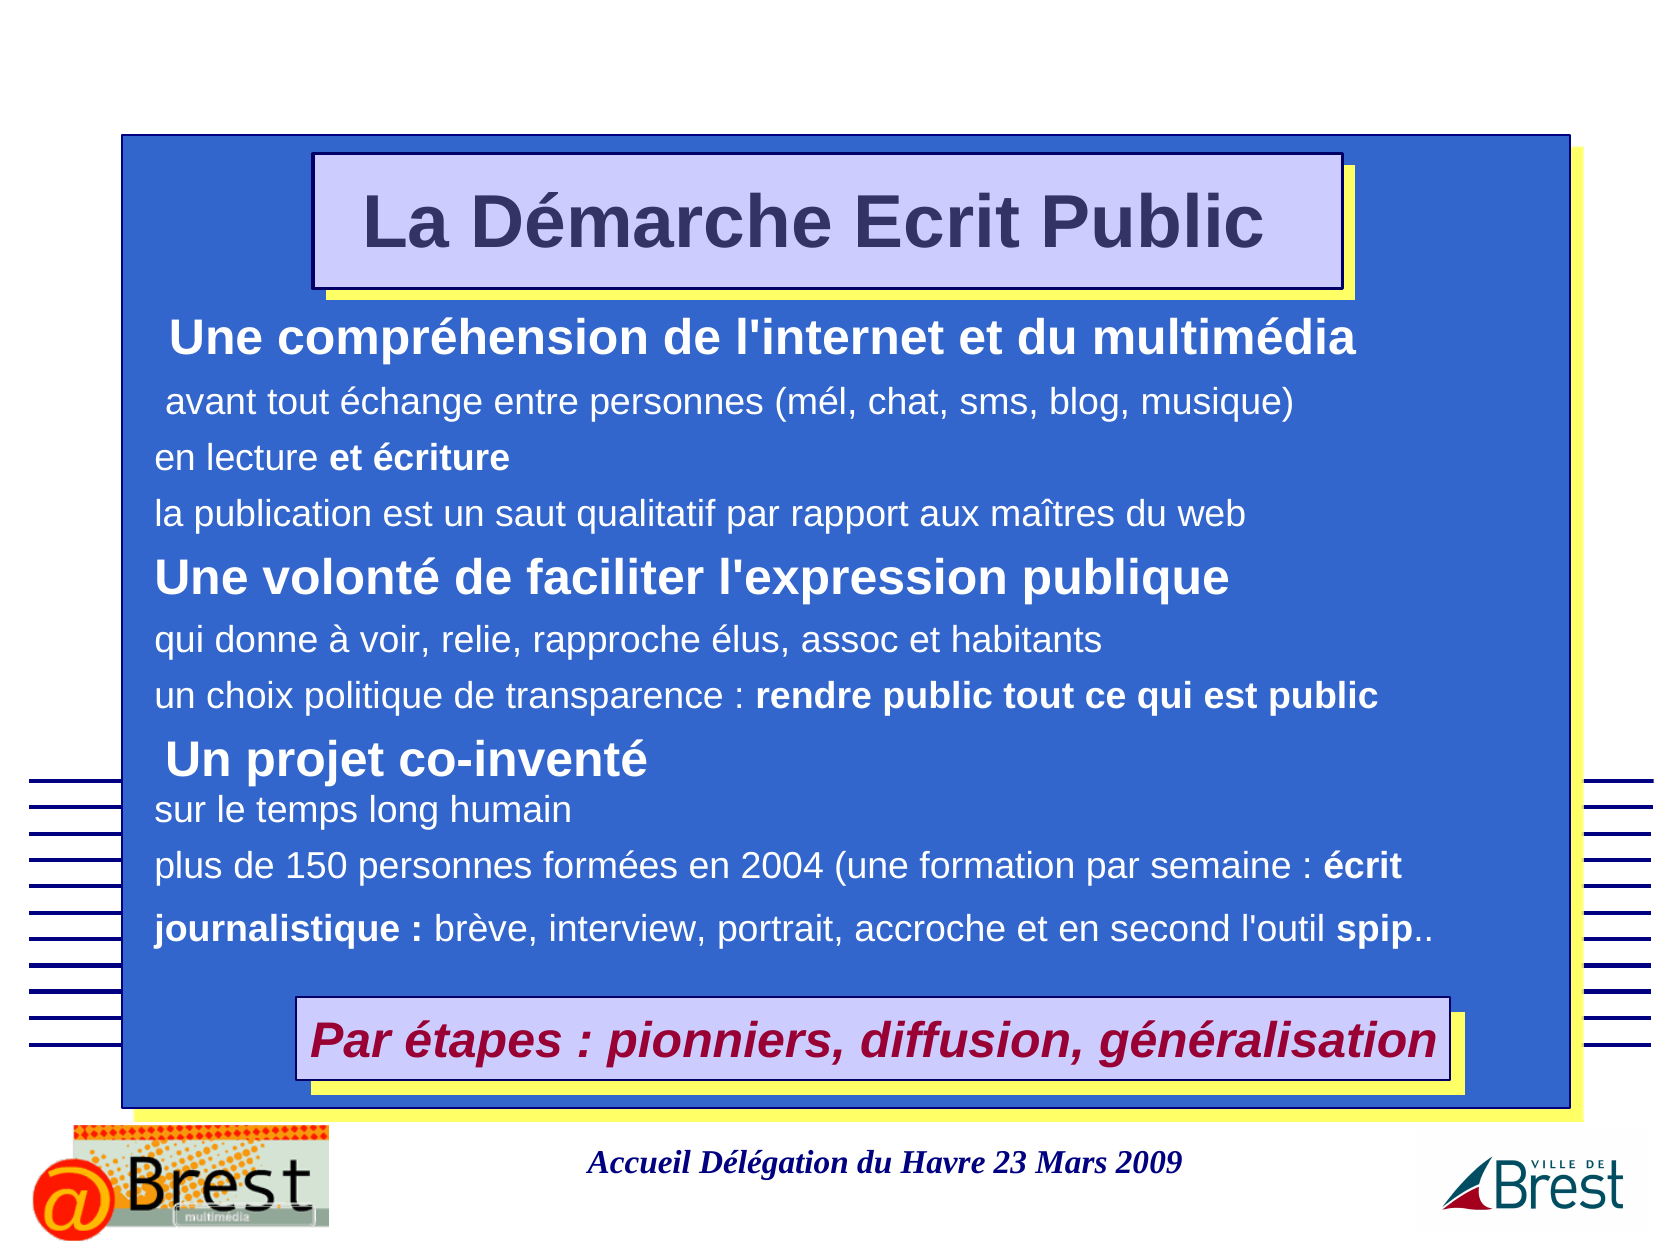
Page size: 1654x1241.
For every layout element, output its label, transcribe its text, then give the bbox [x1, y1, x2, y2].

text_box Par étapes : pionniers, diffusion, généralisation [310, 1011, 1501, 1079]
text_box [296, 997, 1465, 1095]
picture [1414, 1128, 1651, 1238]
text_box La Démarche Ecrit Public [362, 179, 1273, 277]
text_box [313, 154, 1355, 300]
text_box Une compréhension de l'internet et du multimédia avant tout échange entre personnes (mél, chat, sms, blog, musique) en lecture et écriture la publication est un saut qualitatif par rapport aux maîtres du web Une volonté de faciliter l'expression publique qui donne à voir, relie, rapproche élus, assoc et habitants un choix politique de transparence : rendre public tout ce qui est public Un projet co-inventé sur le temps long humain plus de 150 personnes formées en 2004 (une formation par semaine : écrit journalistique : brève, interview, portrait, accroche et en second l'outil spip.. [154, 299, 1578, 975]
picture [28, 1125, 329, 1241]
